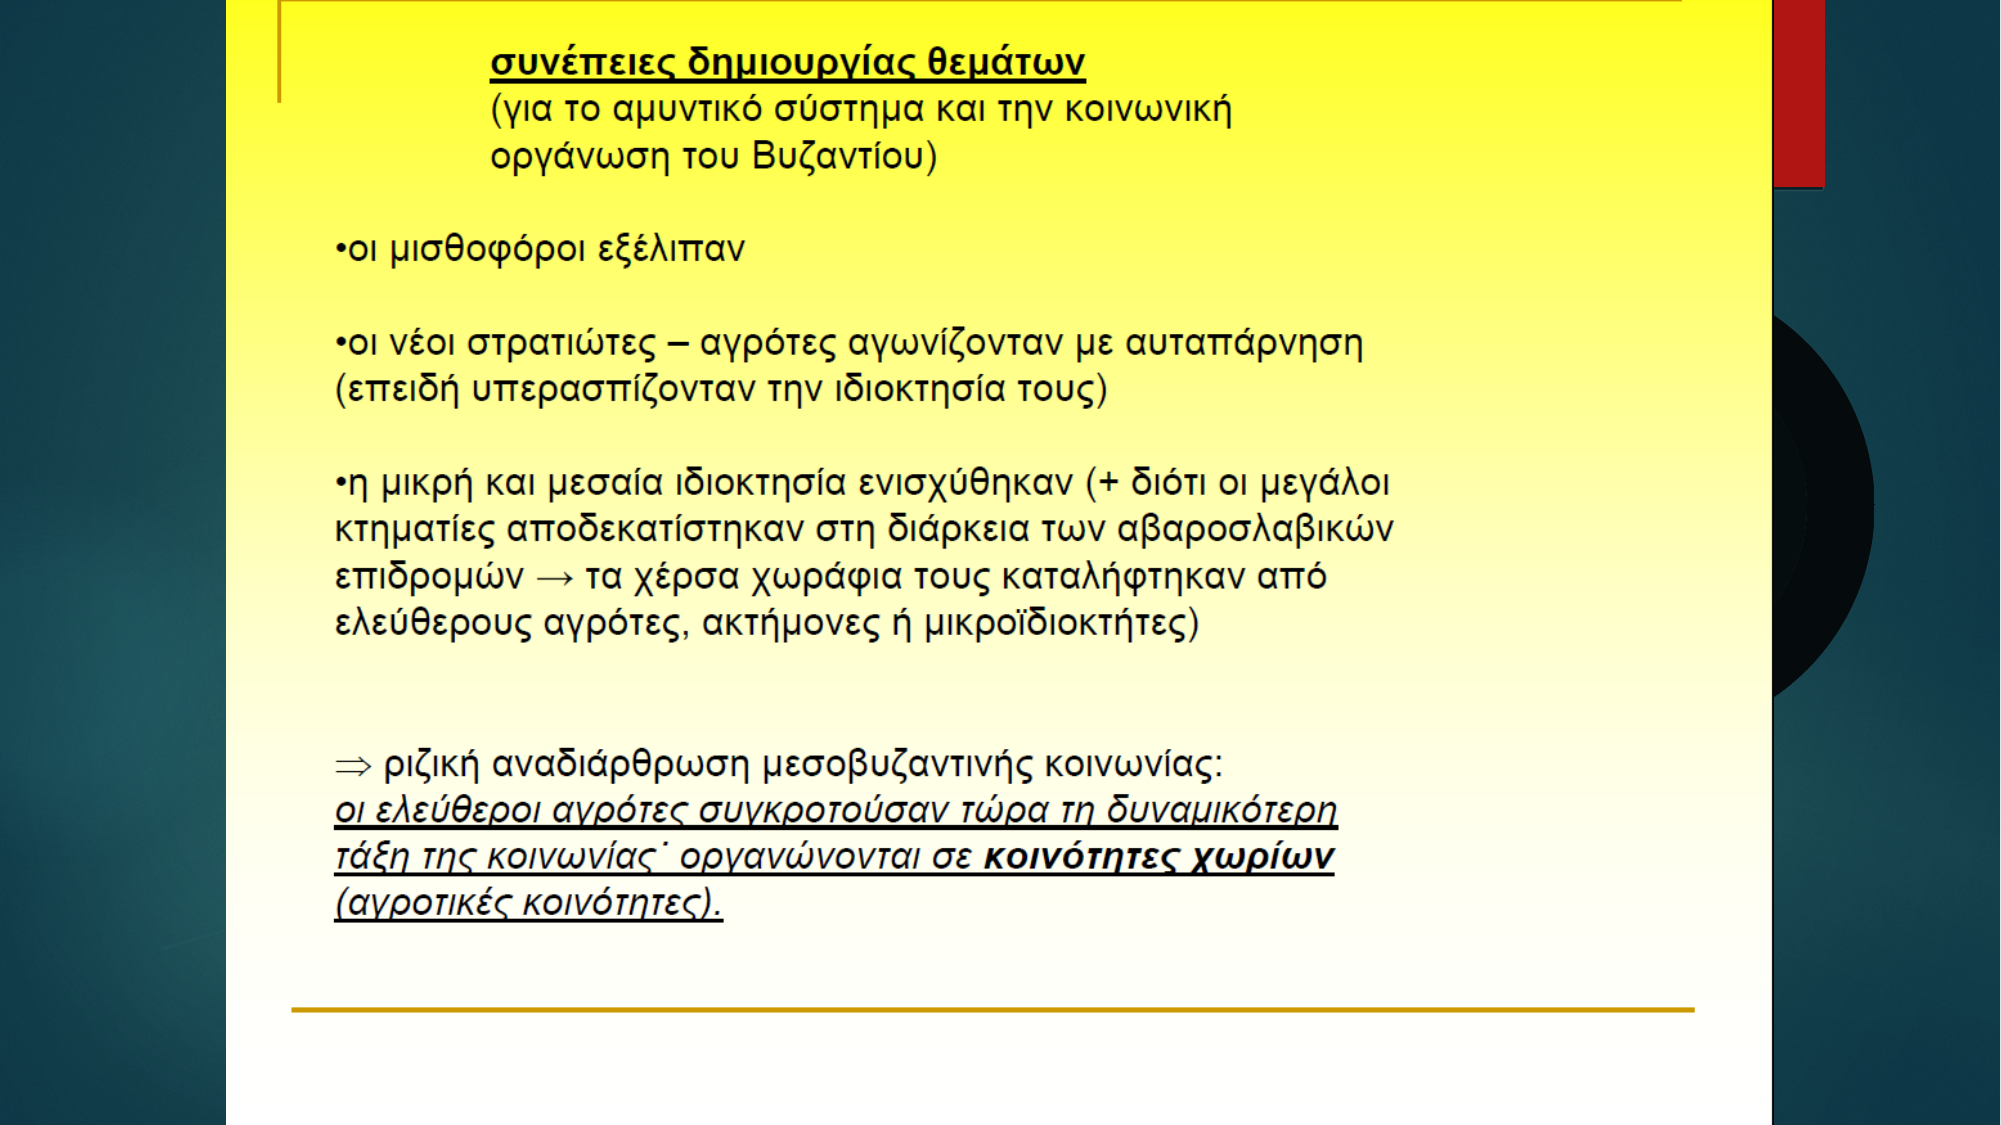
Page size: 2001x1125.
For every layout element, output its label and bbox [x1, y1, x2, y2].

picture [226, 0, 1774, 1125]
